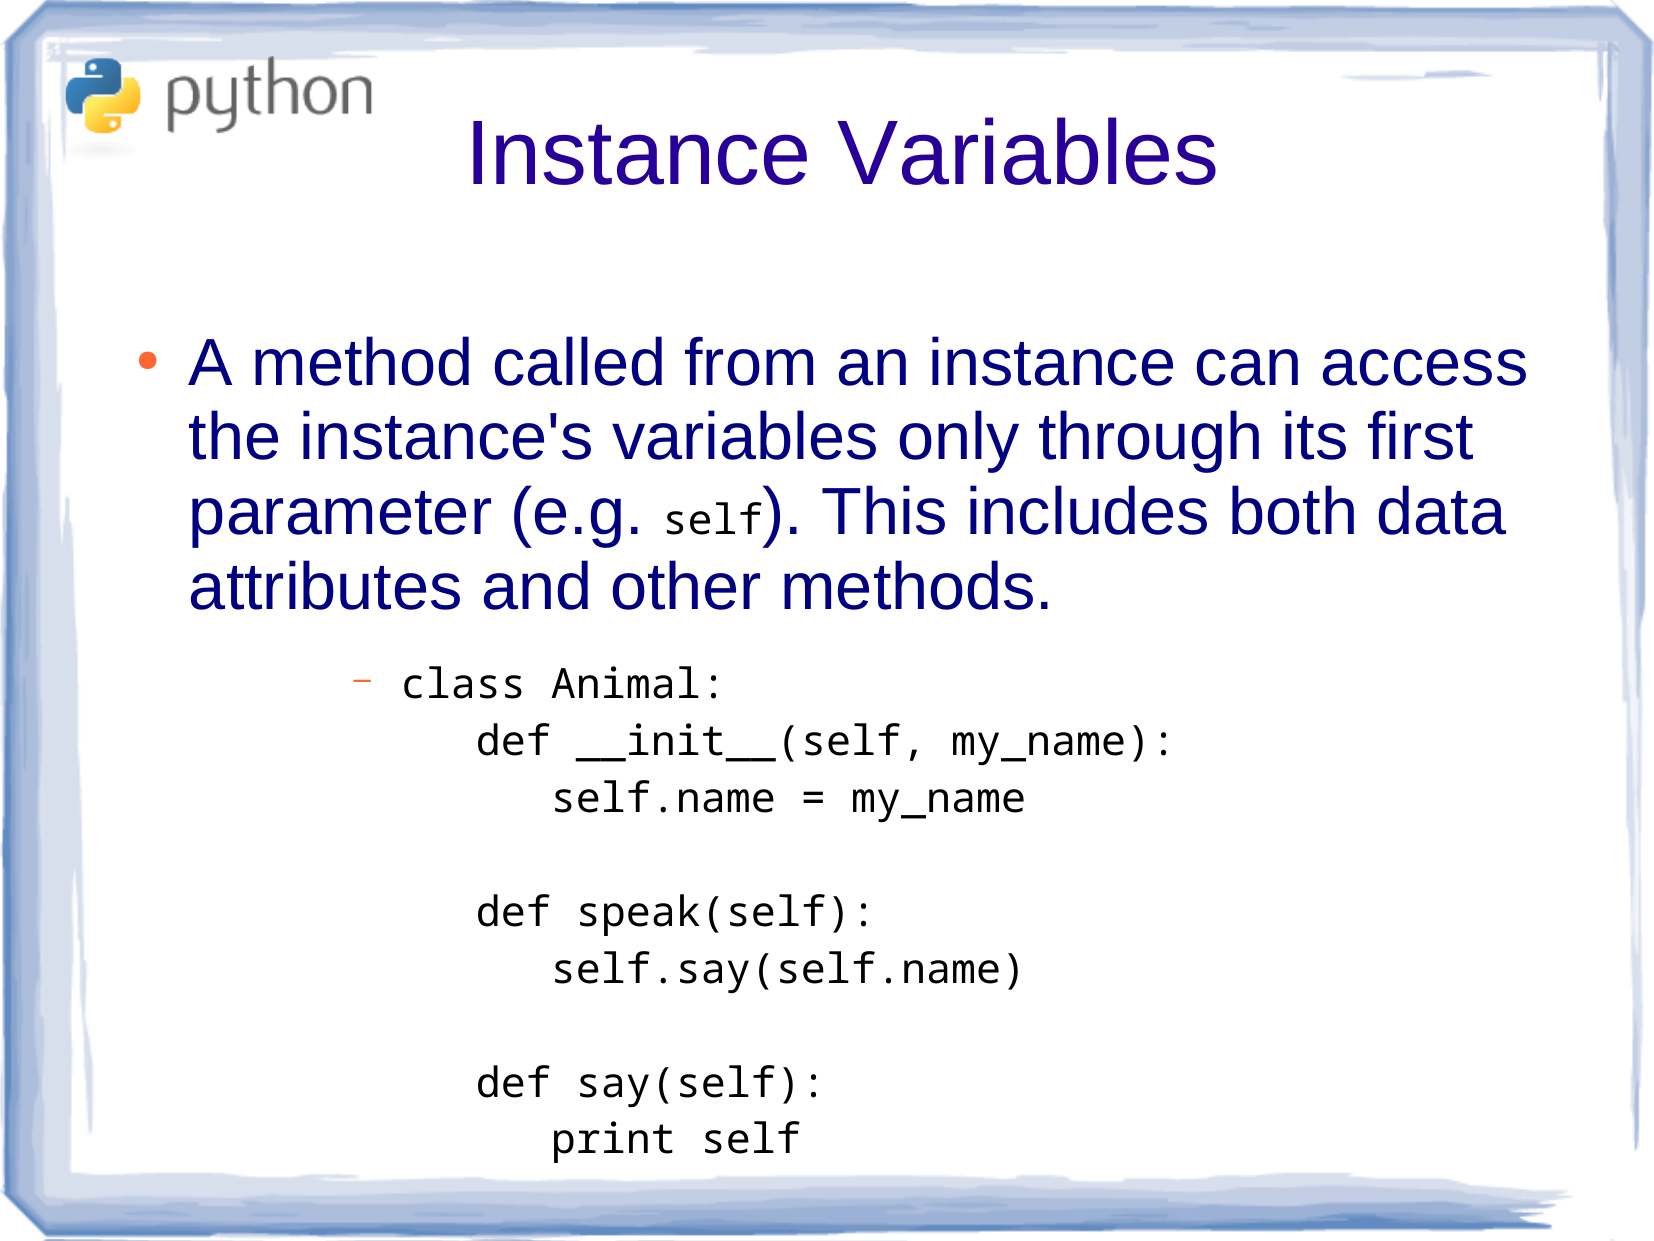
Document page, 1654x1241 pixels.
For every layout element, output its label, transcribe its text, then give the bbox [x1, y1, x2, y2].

list A method called from an instance can access the instance's variables only through its first parameter (e.g. self). This includes both data attributes and other methods. class Animal: def __init__(self, my_name): self.name = my_name def speak(self): self.say(self.name) def say(self): print self [118, 324, 1571, 1095]
picture [0, 0, 1654, 1241]
title Instance Variables [82, 49, 1571, 257]
